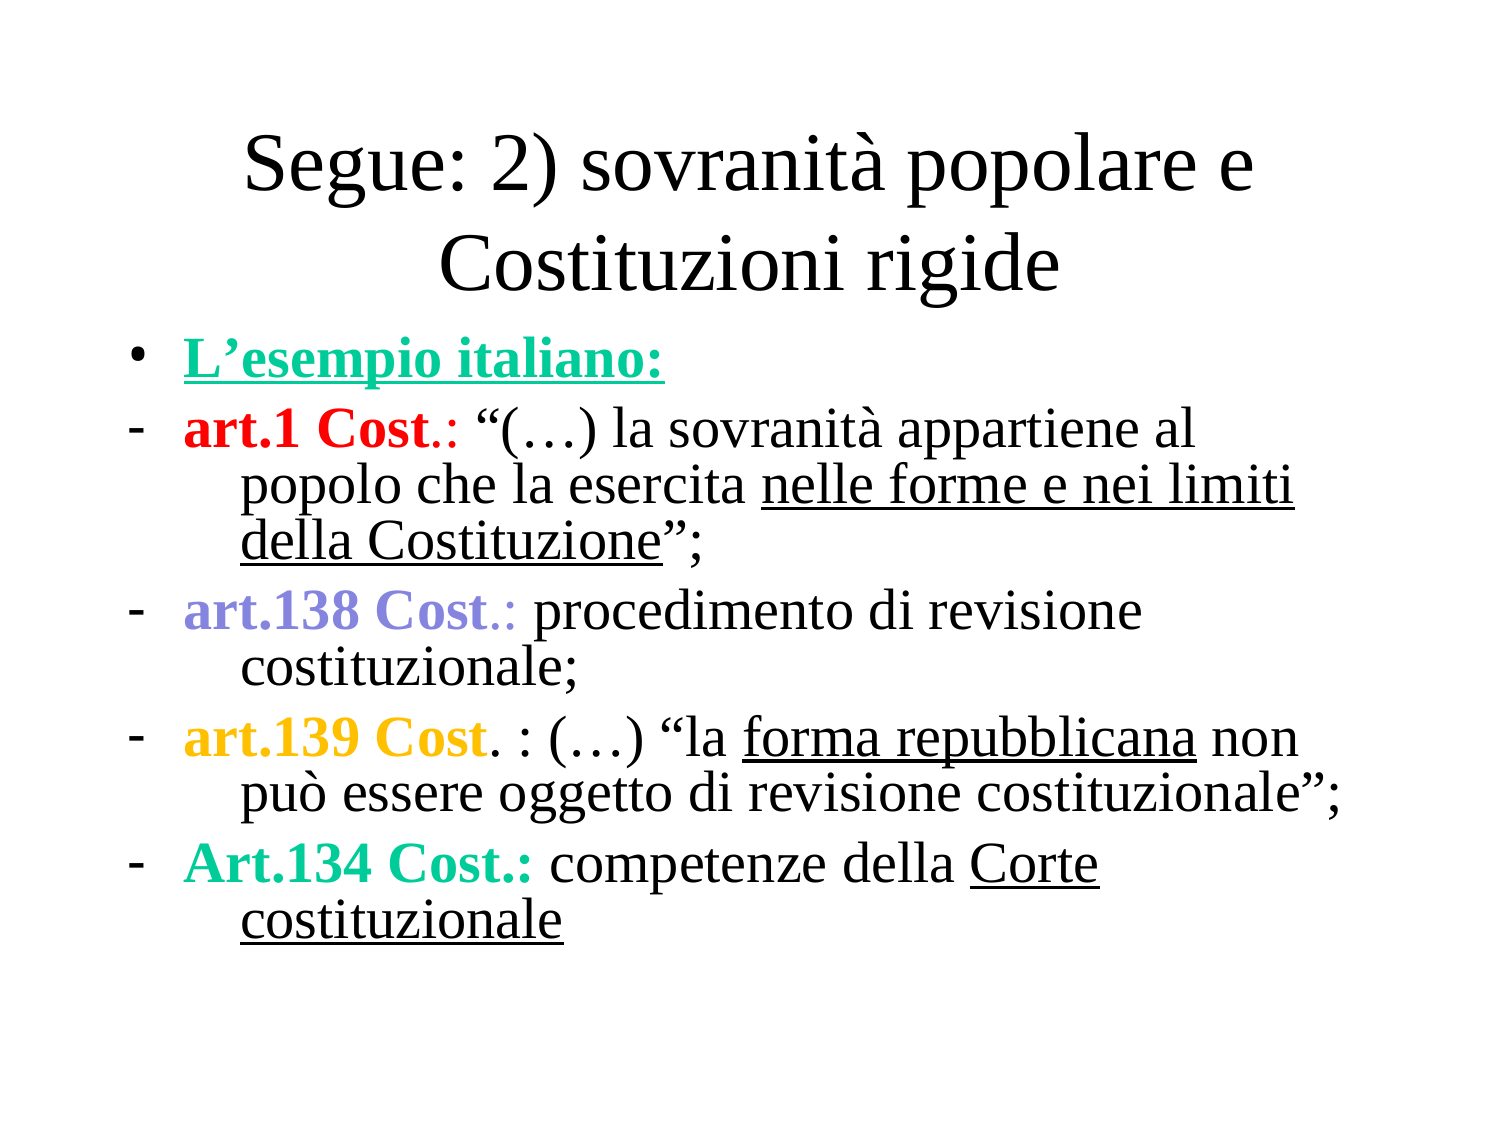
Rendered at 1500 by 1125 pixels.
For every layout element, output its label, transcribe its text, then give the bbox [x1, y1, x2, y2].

title Segue: 2) sovranità popolare e Costituzioni rigide [112, 99, 1388, 288]
list L’esempio italiano: art.1 Cost.: “(…) la sovranità appartiene al popolo che la esercita nelle forme e nei limiti della Costituzione”; art.138 Cost.: procedimento di revisione costituzionale; art.139 Cost. : (…) “la forma repubblicana non può essere oggetto di revisione costituzionale”; Art.134 Cost.: competenze della Corte costituzionale [112, 324, 1388, 1000]
